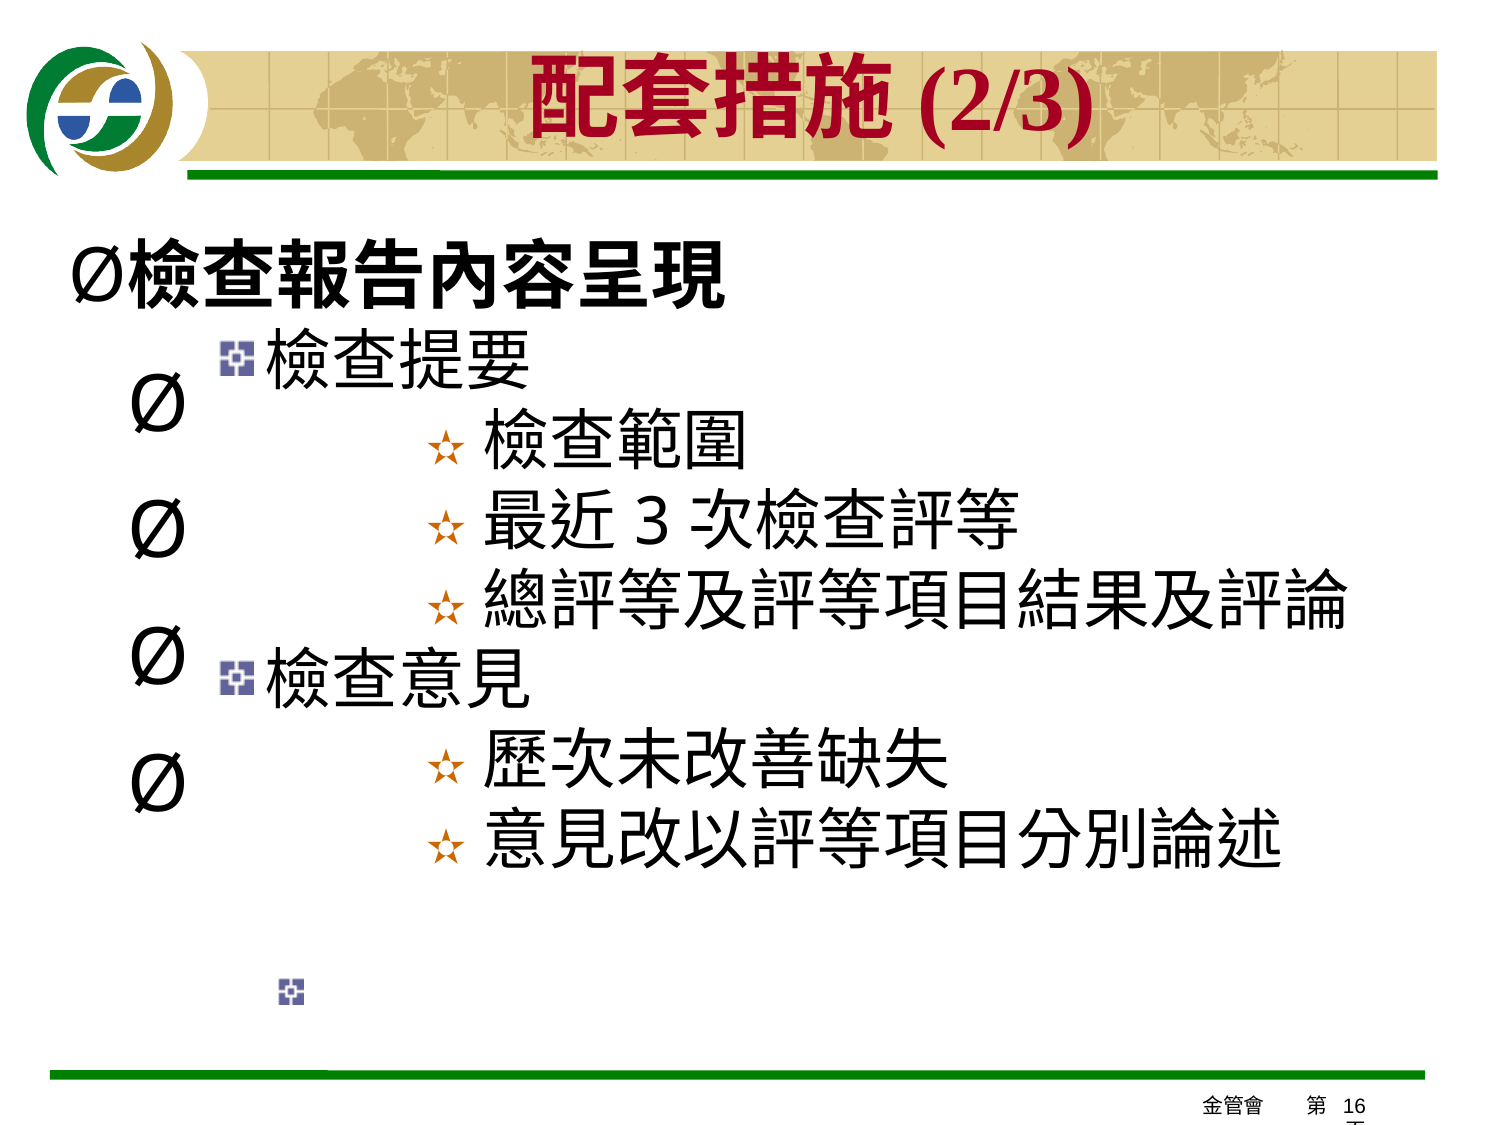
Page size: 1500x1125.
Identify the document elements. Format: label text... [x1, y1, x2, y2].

text_box 檢查報告內容呈現 檢查提要 ✫檢查範圍 ✫最近3次檢查評等 ✫總評等及評等項目結果及評論 檢查意見 ✫歷次未改善缺失 ✫意見改以評等項目分別論述 [53, 220, 1454, 1070]
title 配套措施(2/3) [174, 24, 1450, 163]
